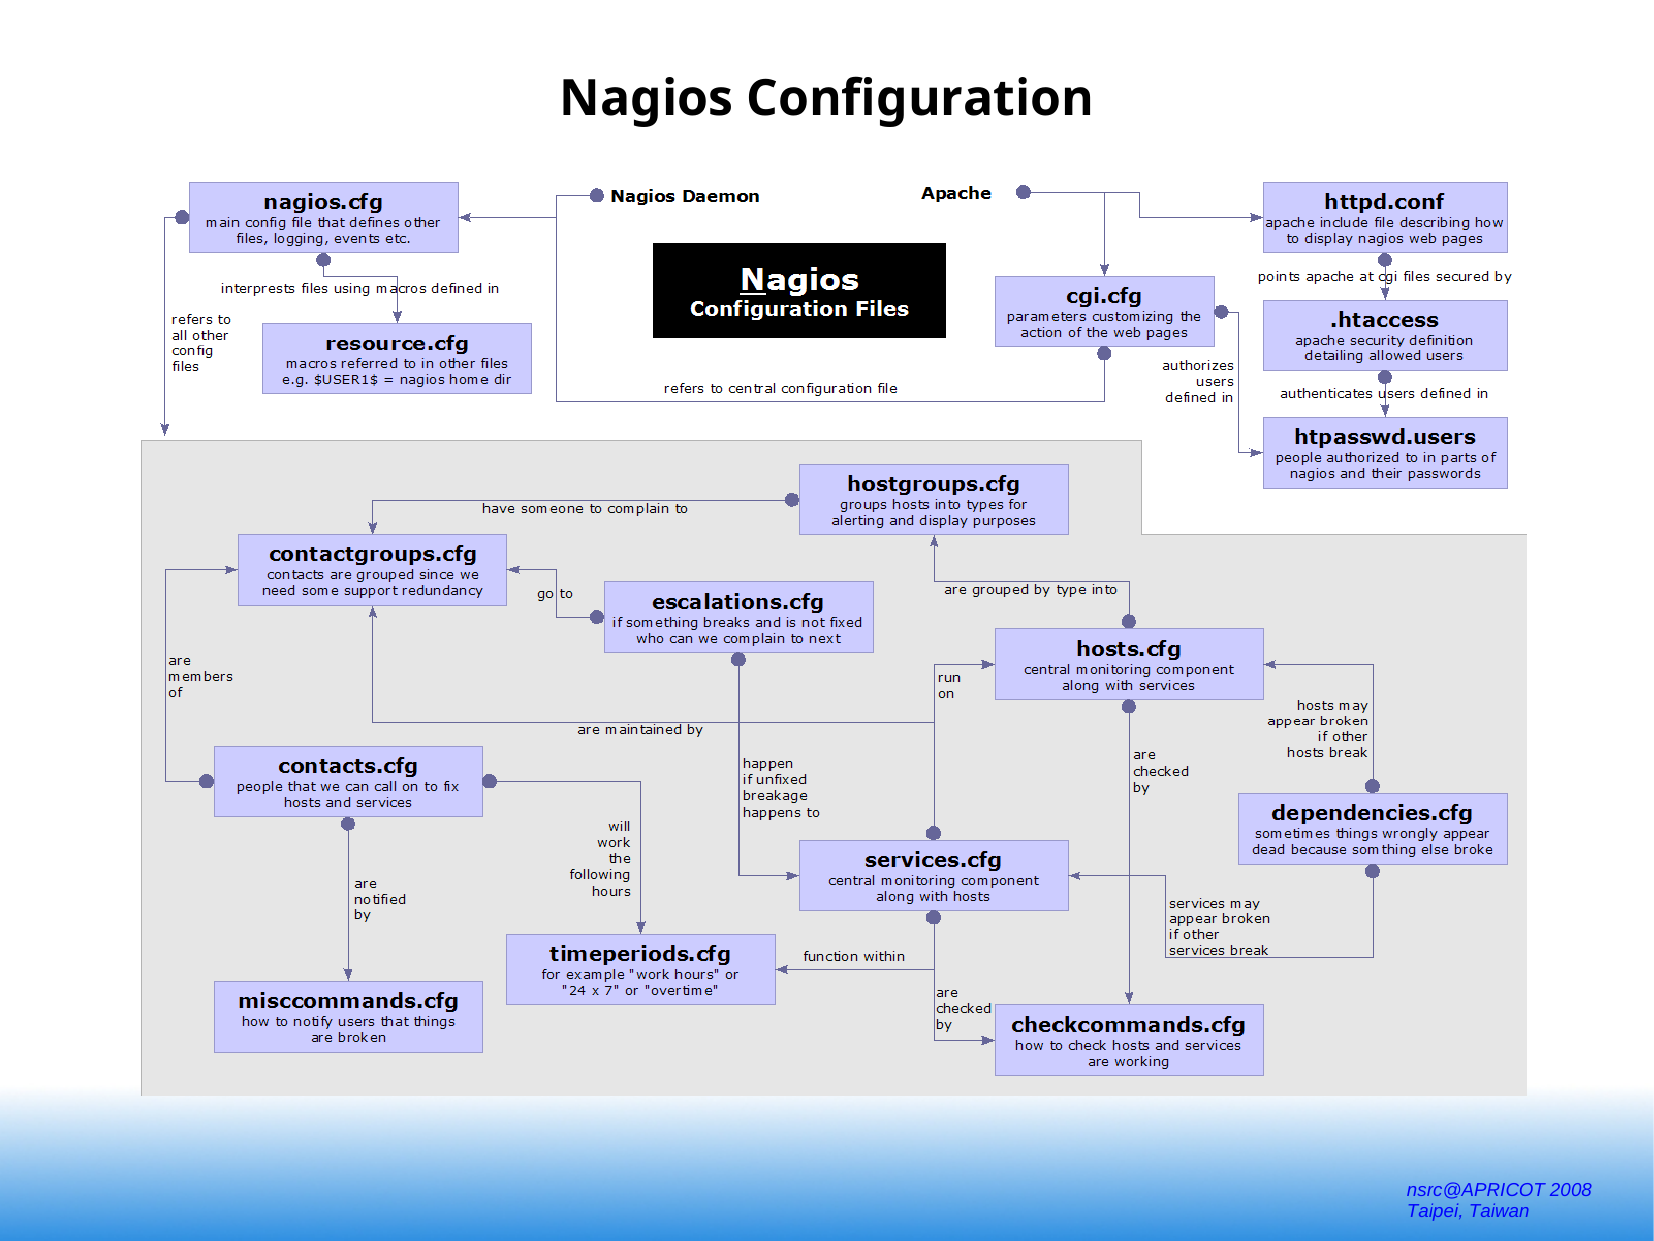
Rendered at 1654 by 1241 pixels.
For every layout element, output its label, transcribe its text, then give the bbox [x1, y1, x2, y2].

picture [0, 158, 1654, 1241]
title Nagios Configuration [121, 55, 1534, 137]
